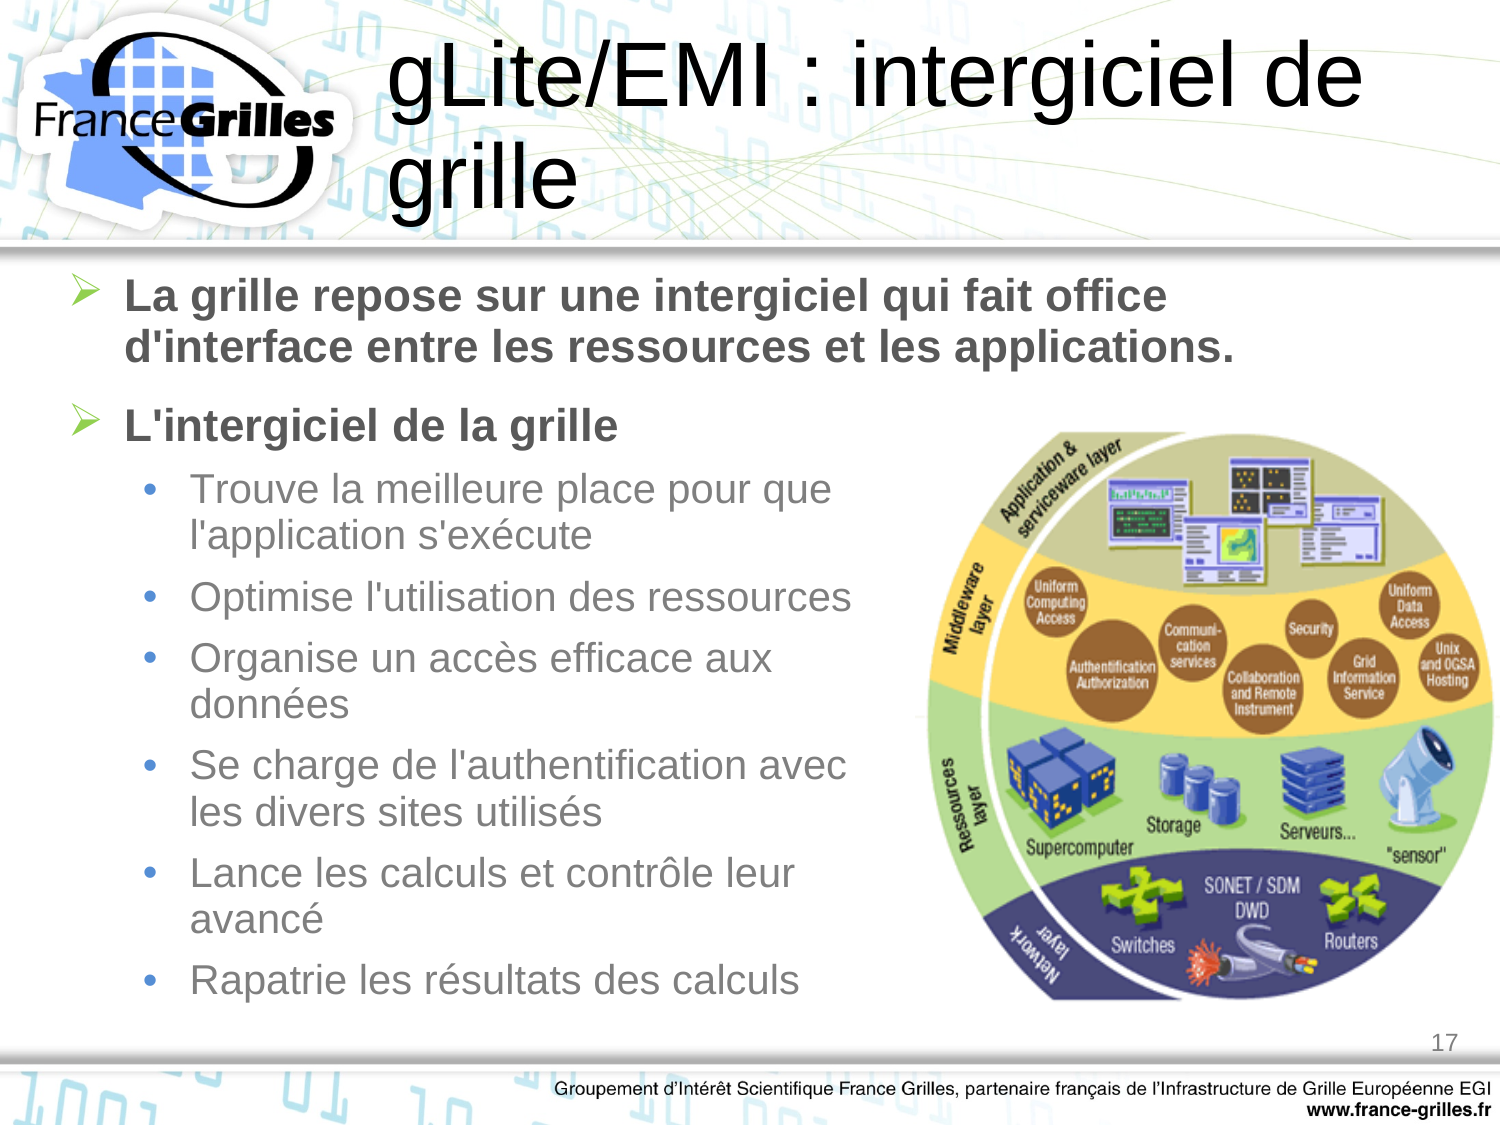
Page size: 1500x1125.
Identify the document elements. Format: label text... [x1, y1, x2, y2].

title gLite/EMI : intergiciel de grille [372, 4, 1459, 248]
list La grille repose sur une intergiciel qui fait office d'interface entre les ressources et les applications. [53, 262, 1388, 414]
list L'intergiciel de la grille Trouve la meilleure place pour que l'application s'exécute Optimise l'utilisation des ressources Organise un accès efficace aux données Se charge de l'authentification avec les divers sites utilisés Lance les calculs et contrôle leur avancé Rapatrie les résultats des calculs [53, 414, 916, 1075]
picture [0, 0, 1500, 1125]
